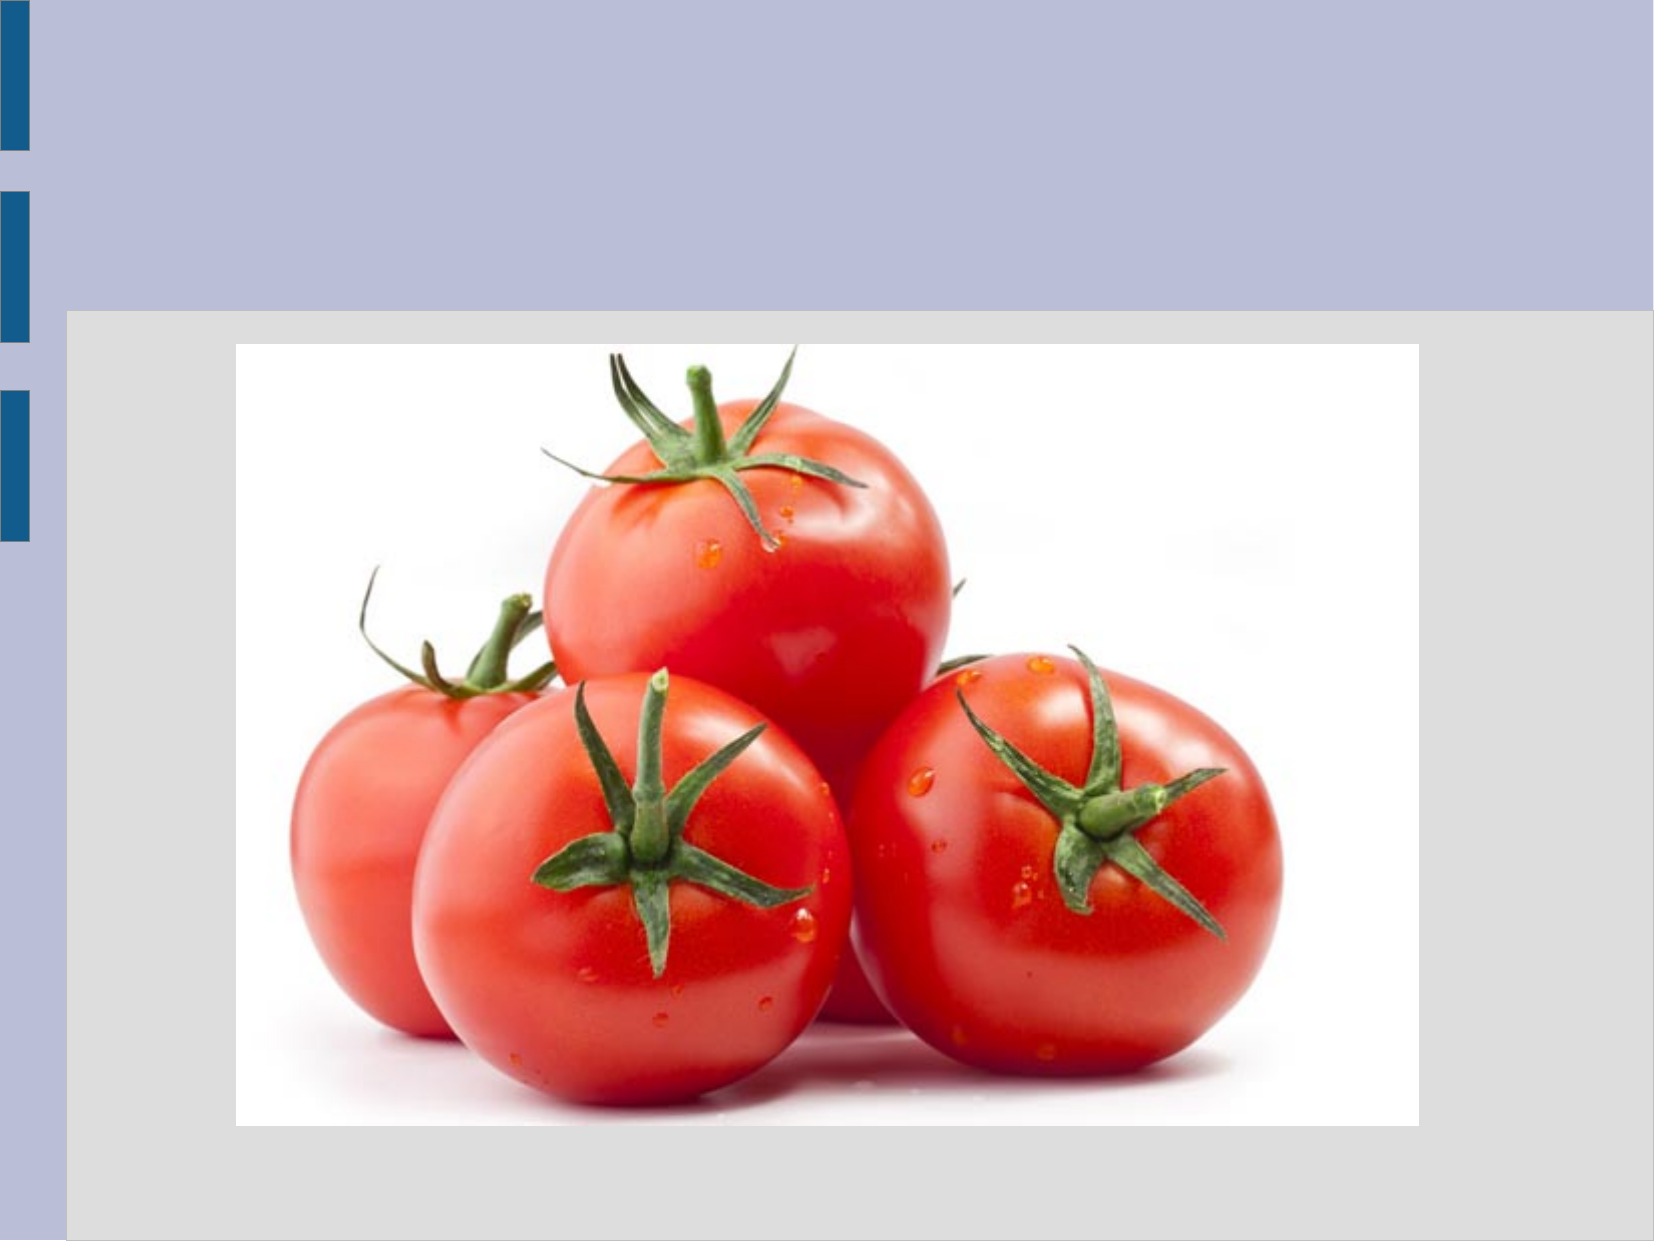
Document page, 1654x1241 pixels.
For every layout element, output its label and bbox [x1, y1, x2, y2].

picture [236, 344, 1419, 1126]
